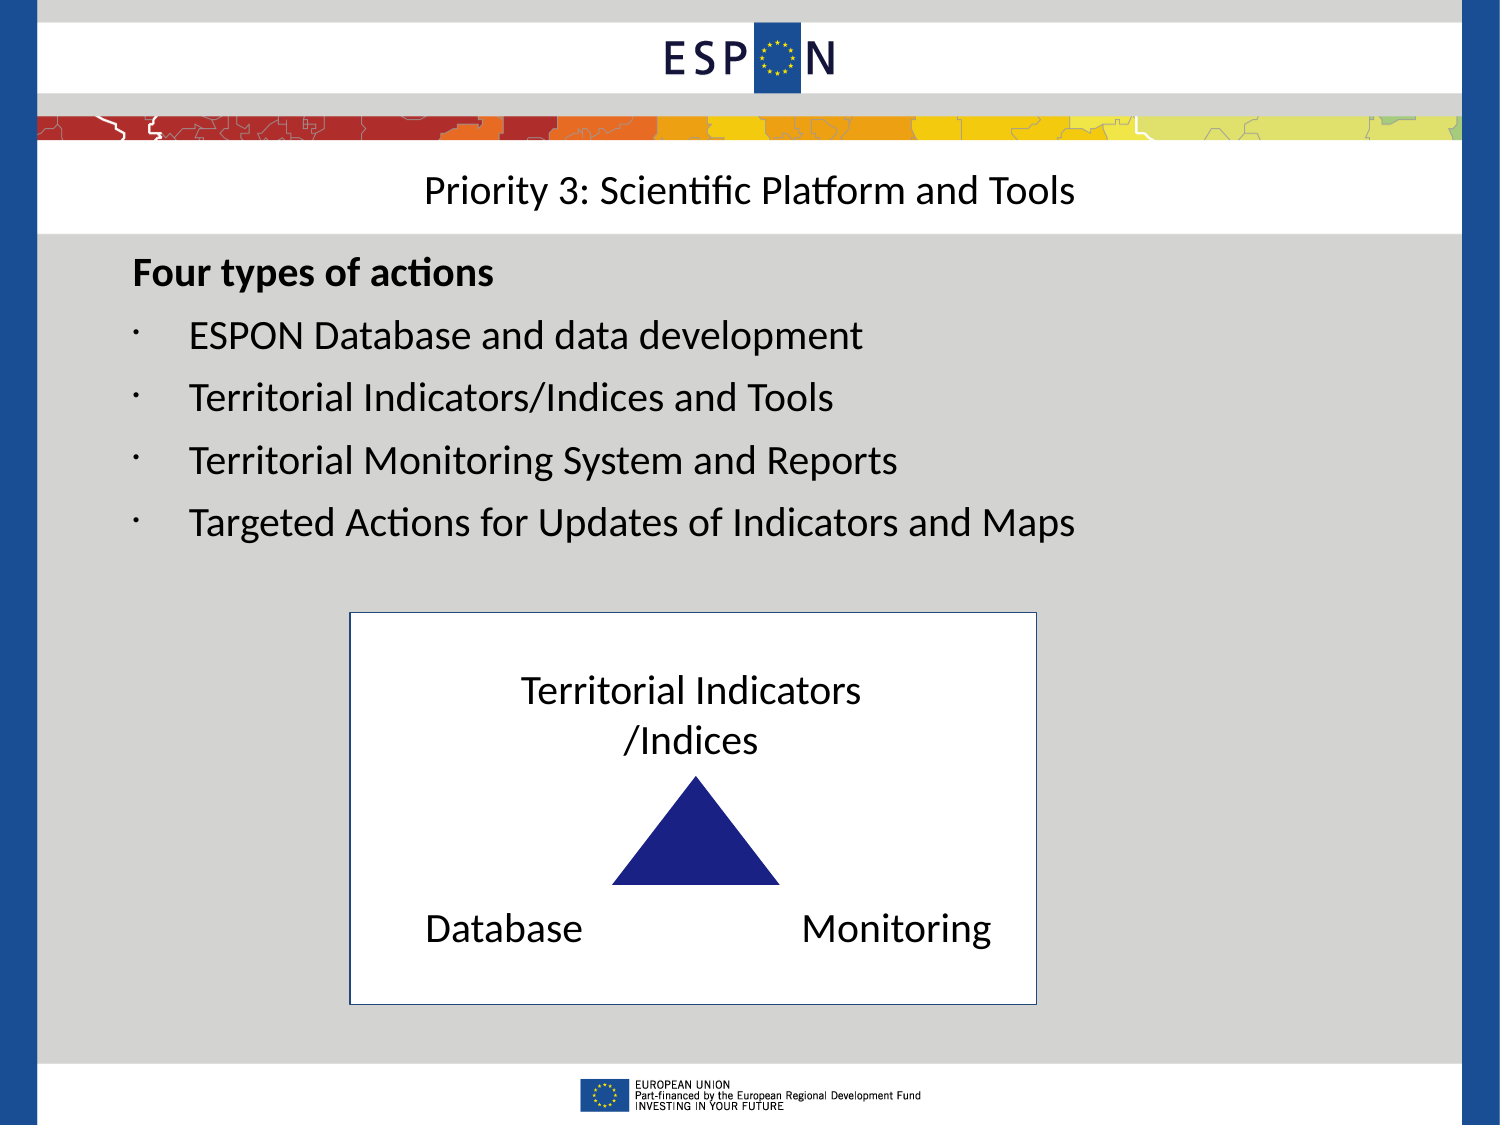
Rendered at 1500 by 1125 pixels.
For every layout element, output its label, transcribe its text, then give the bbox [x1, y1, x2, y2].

text_box Priority 3: Scientific Platform and Tools [74, 149, 1425, 225]
text_box Territorial Indicators /Indices [505, 655, 877, 771]
text_box [349, 612, 1037, 1005]
text_box Monitoring [786, 893, 1007, 959]
text_box Four types of actions ESPON Database and data development Territorial Indicators/Indices and Tools Territorial Monitoring System and Reports Targeted Actions for Updates of Indicators and Maps [117, 237, 1388, 1100]
picture [0, 0, 1500, 1125]
text_box Database [410, 893, 598, 959]
